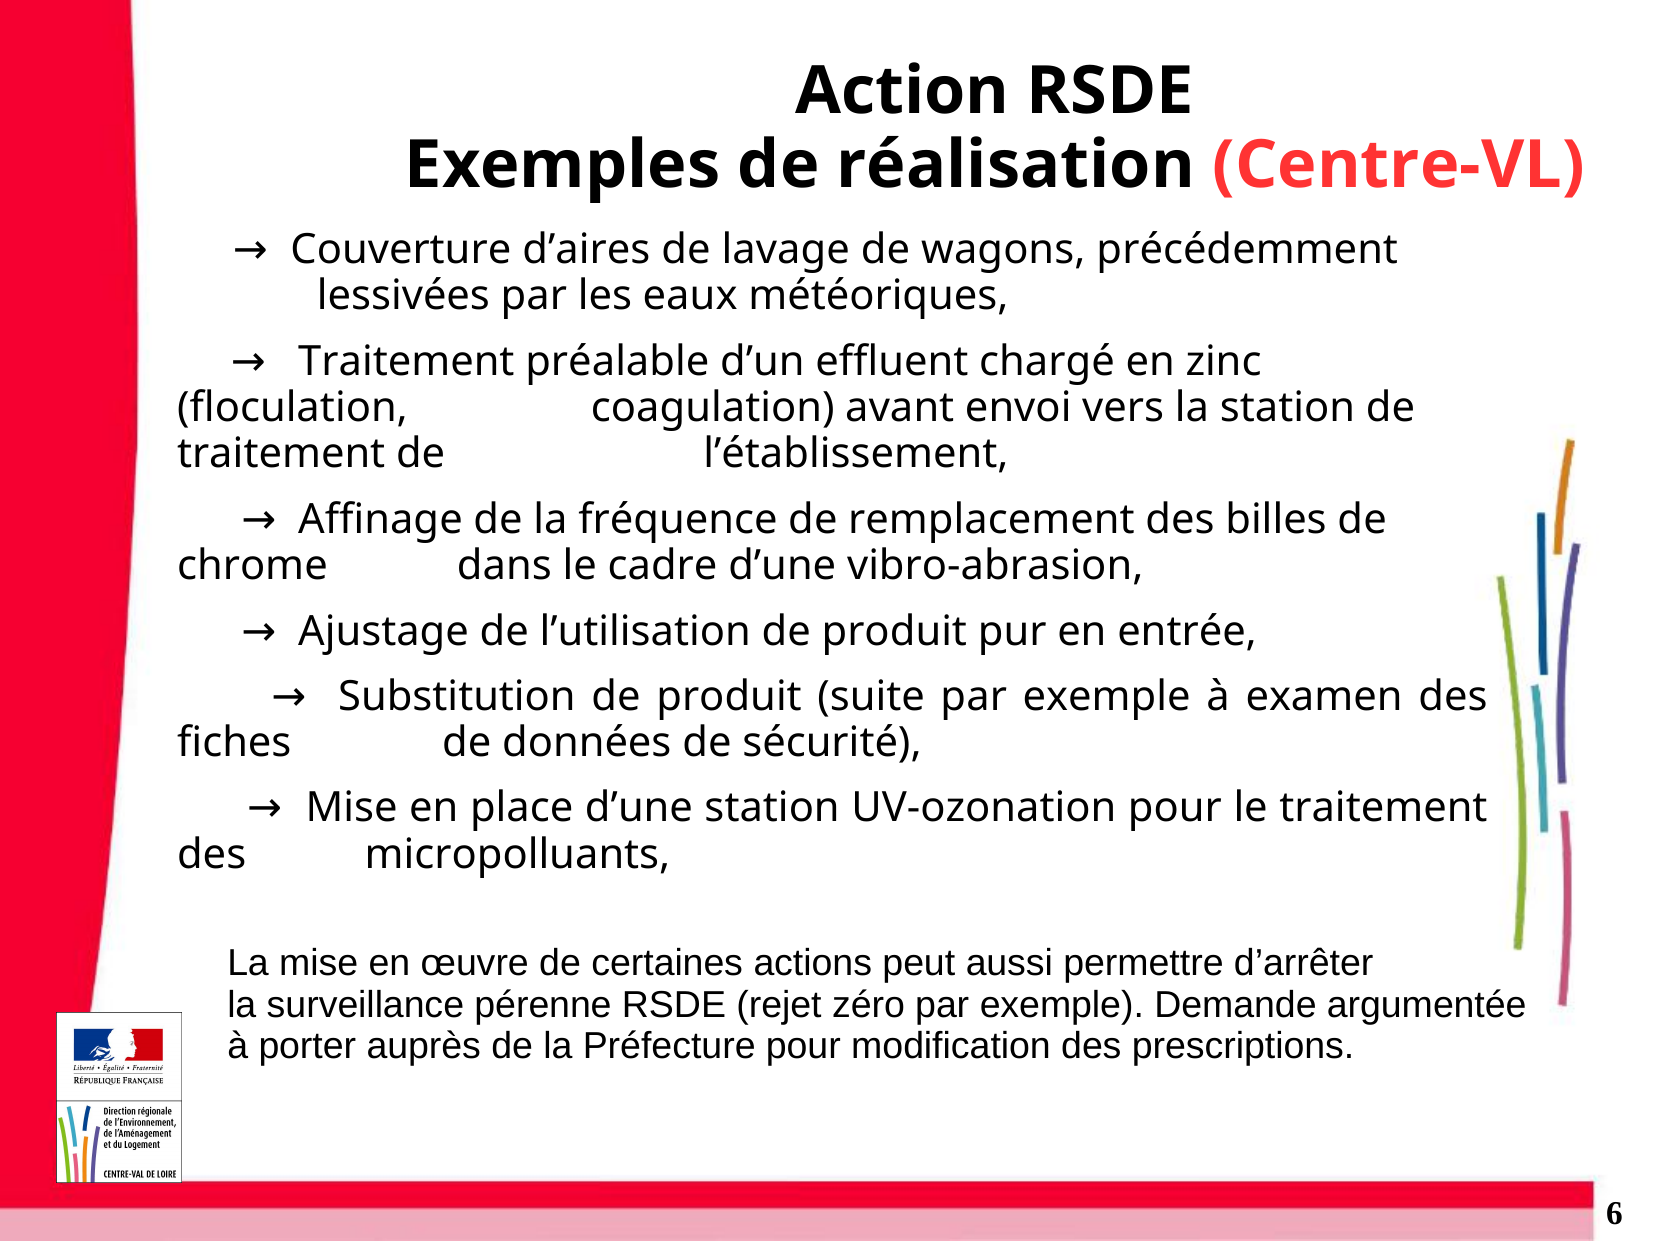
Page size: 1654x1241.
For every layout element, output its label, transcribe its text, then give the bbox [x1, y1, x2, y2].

text_box La mise en œuvre de certaines actions peut aussi permettre d’arrêter la surveillance pérenne RSDE (rejet zéro par exemple). Demande argumentée à porter auprès de la Préfecture pour modification des prescriptions. [212, 934, 1607, 1075]
text_box → Couverture d’aires de lavage de wagons, précédemment lessivées par les eaux météoriques, → Traitement préalable d’un effluent chargé en zinc (floculation, coagulation) avant envoi vers la station de traitement de l’établissement, → Affinage de la fréquence de remplacement des billes de chrome dans le cadre d’une vibro-abrasion, → Ajustage de l’utilisation de produit pur en entrée, → Substitution de produit (suite par exemple à examen des fiches de données de sécurité), → Mise en place d’une station UV-ozonation pour le traitement des micropolluants, 11 [177, 223, 1489, 1064]
picture [0, 0, 1653, 1241]
text_box Action RSDE Exemples de réalisation (Centre-VL) [389, 46, 1601, 211]
